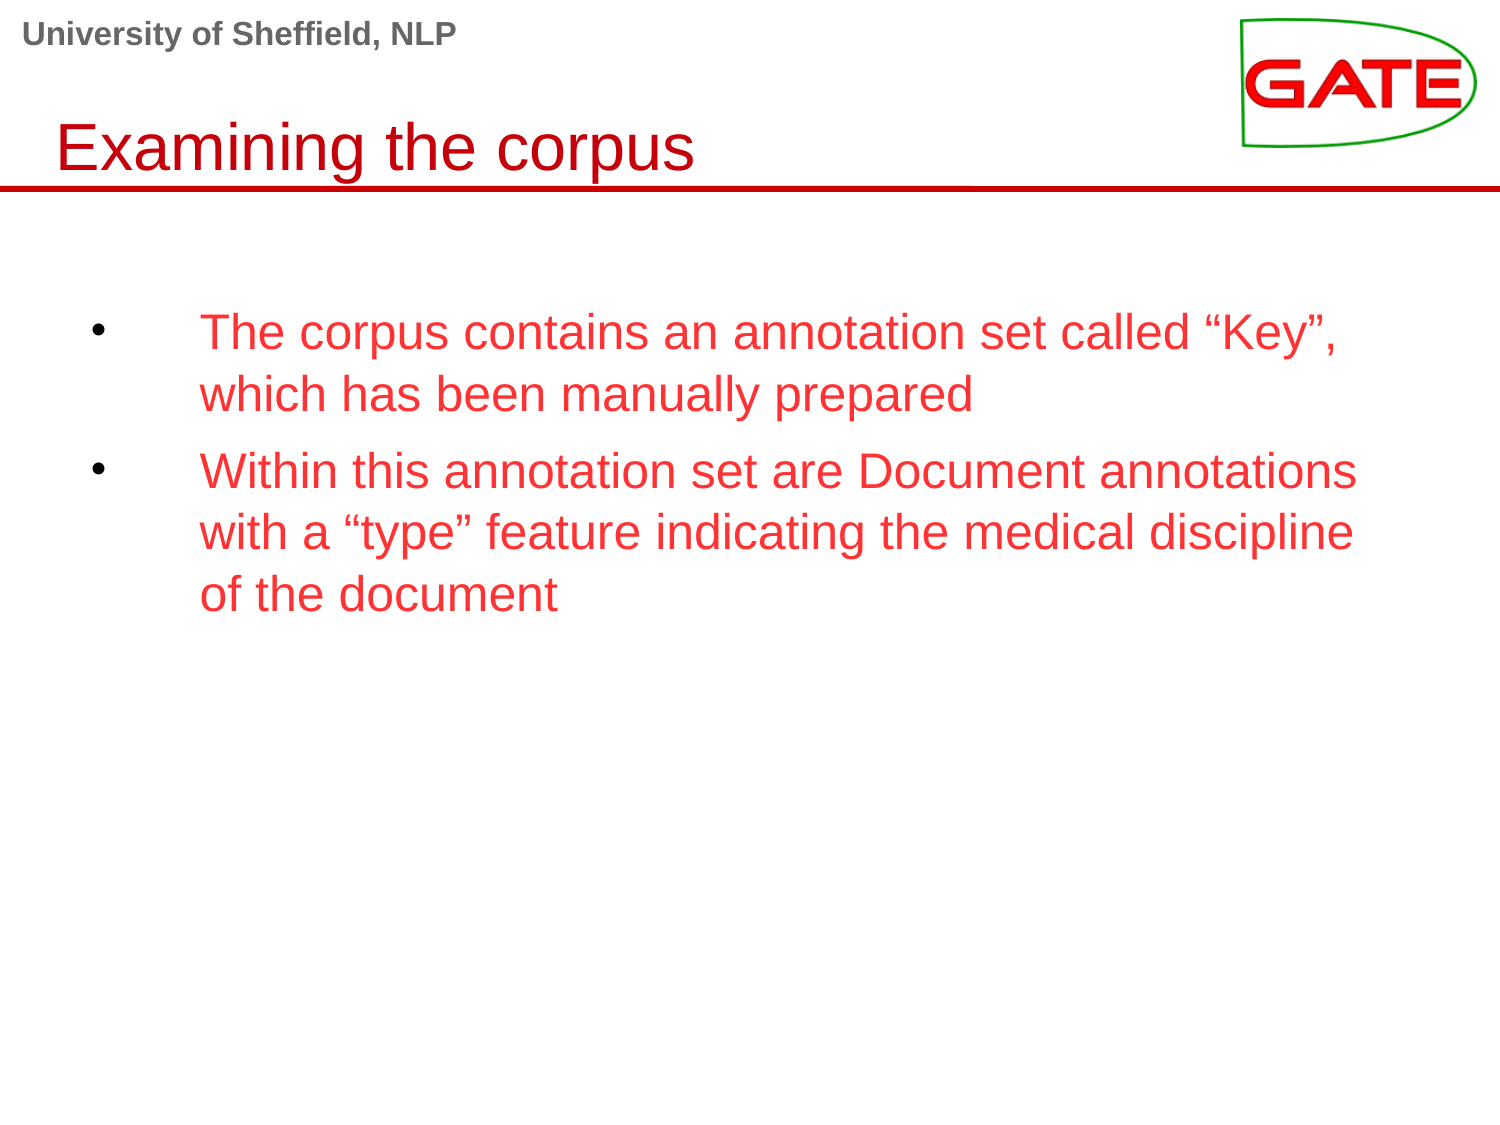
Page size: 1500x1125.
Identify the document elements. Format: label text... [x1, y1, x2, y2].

title Examining the corpus [41, 30, 1391, 262]
list The corpus contains an annotation set called “Key”, which has been manually prepared Within this annotation set are Document annotations with a “type” feature indicating the medical discipline of the document [75, 290, 1425, 1034]
picture [1240, 18, 1477, 148]
